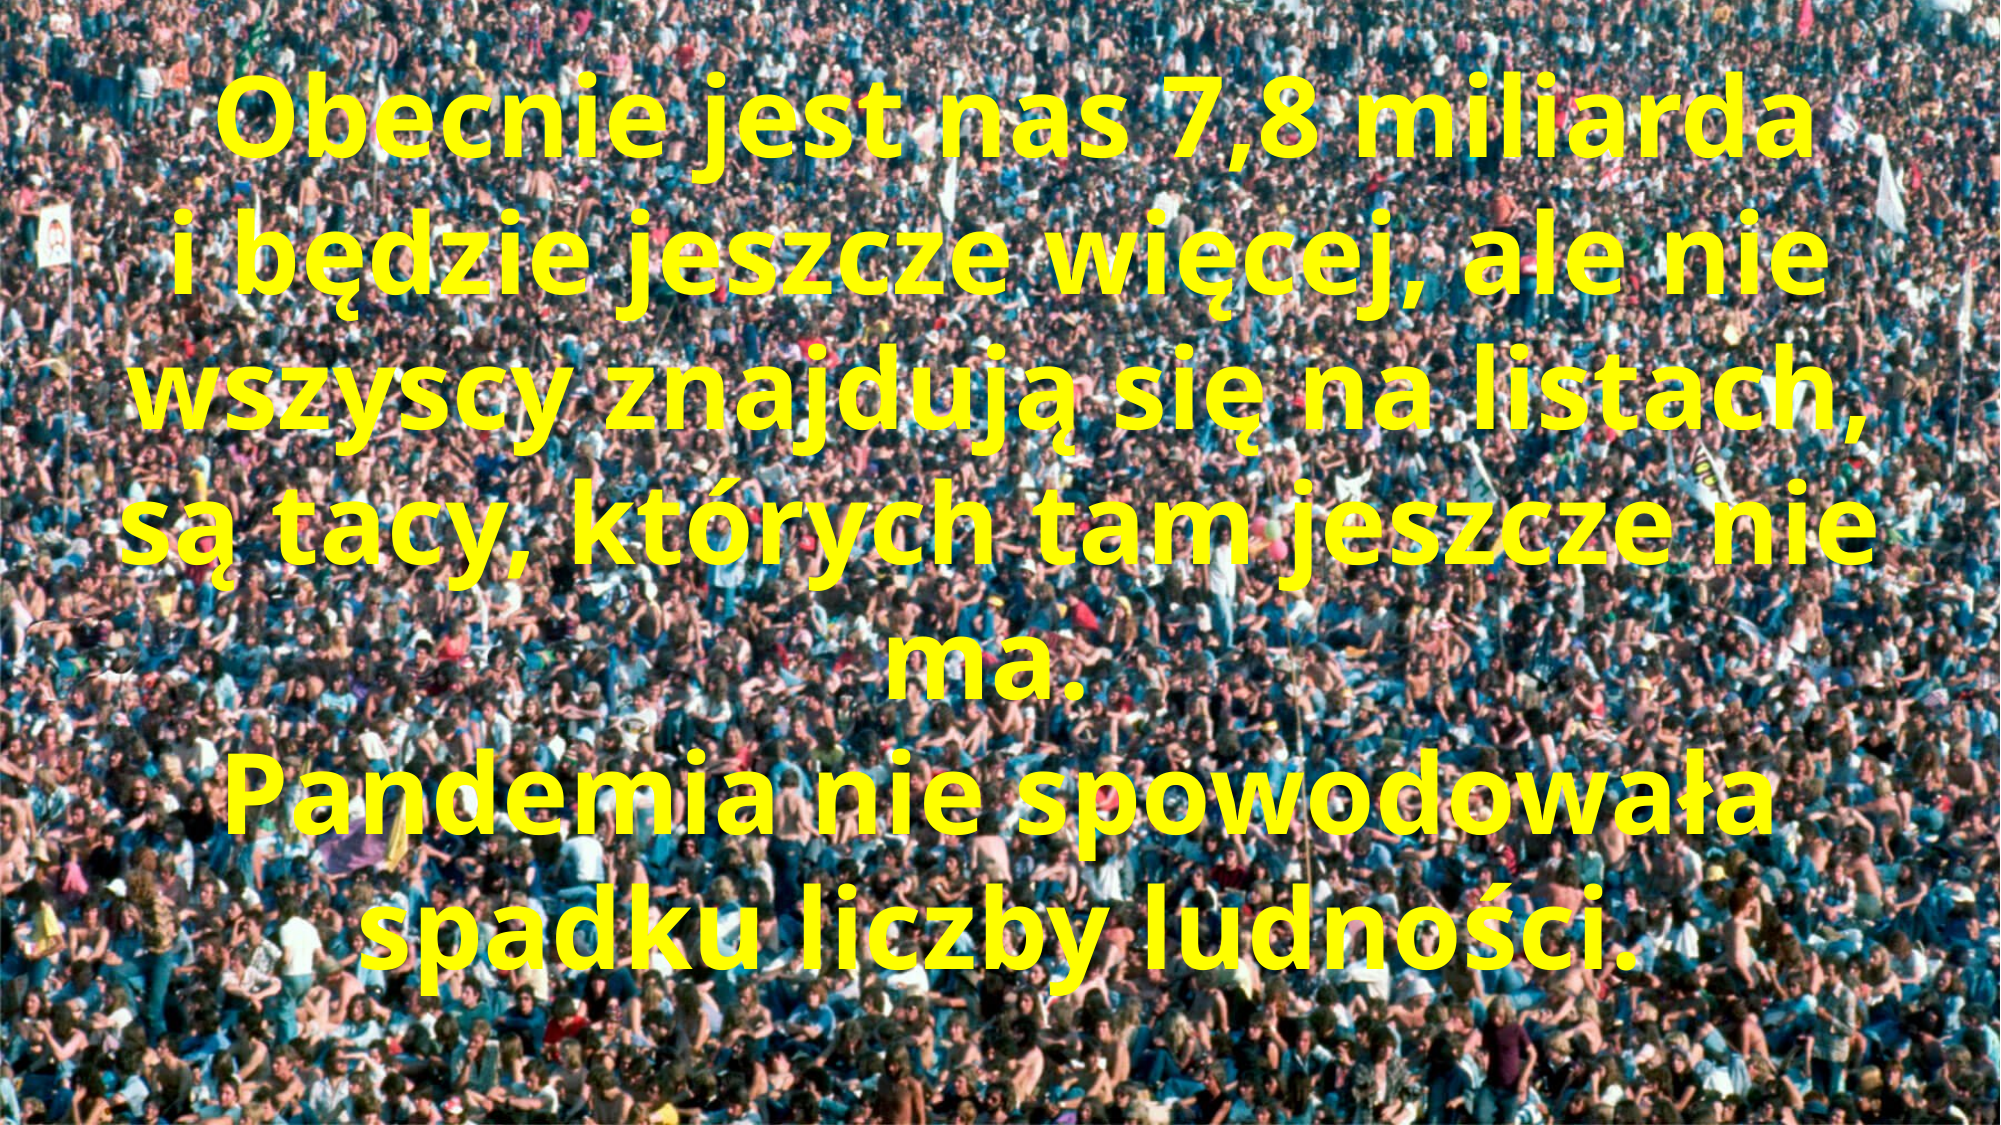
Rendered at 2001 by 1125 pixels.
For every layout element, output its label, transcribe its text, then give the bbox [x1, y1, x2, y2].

picture [0, 0, 2000, 1125]
text_box Obecnie jest nas 7,8 miliarda i będzie jeszcze więcej, ale nie wszyscy znajdują się na listach, są tacy, których tam jeszcze nie ma. Pandemia nie spowodowała spadku liczby ludności. [34, 24, 1966, 874]
